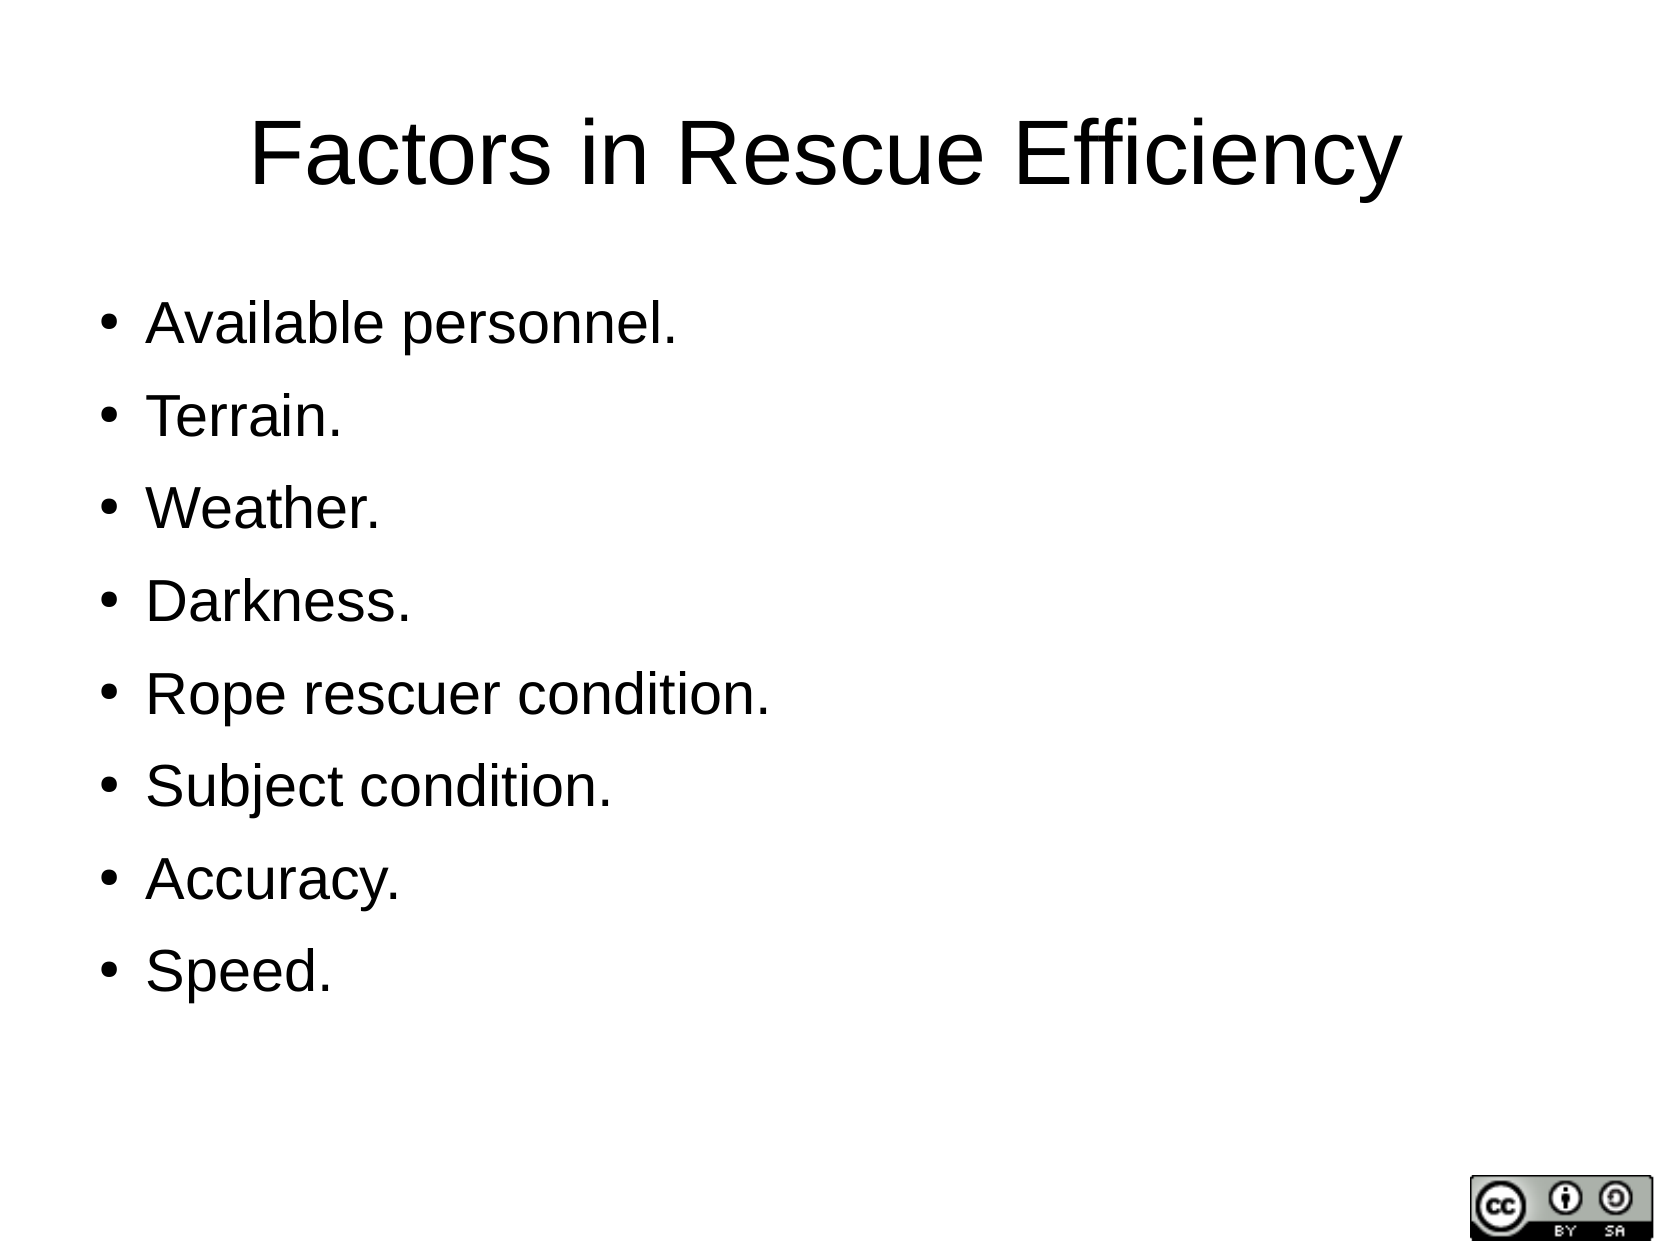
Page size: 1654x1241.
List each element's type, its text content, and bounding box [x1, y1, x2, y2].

list Available personnel. Terrain. Weather. Darkness. Rope rescuer condition. Subject condition. Accuracy. Speed. [82, 290, 1571, 1010]
title Factors in Rescue Efficiency [82, 49, 1571, 257]
picture [1470, 1175, 1654, 1241]
